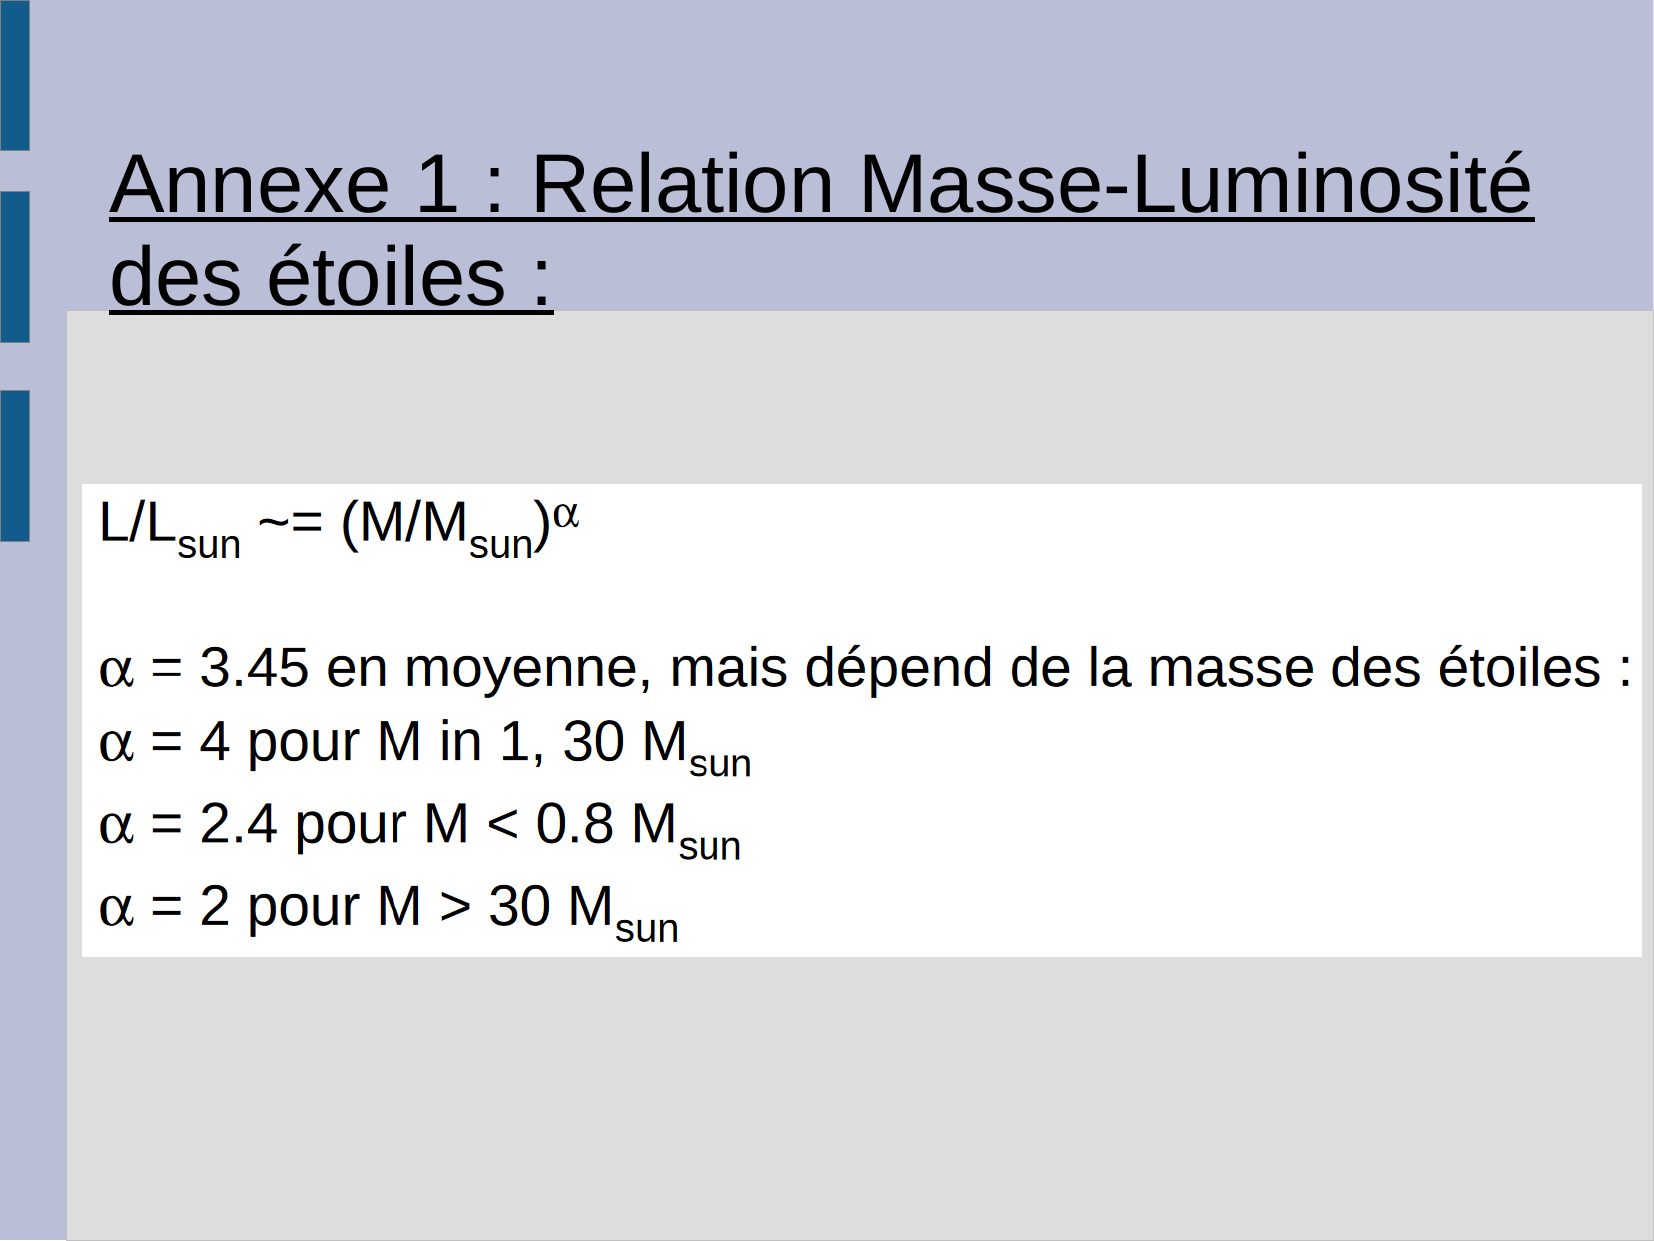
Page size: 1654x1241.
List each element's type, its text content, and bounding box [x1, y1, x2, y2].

picture [82, 484, 1642, 957]
text_box Annexe 1 : Relation Masse-Luminosité des étoiles : [94, 129, 1630, 331]
